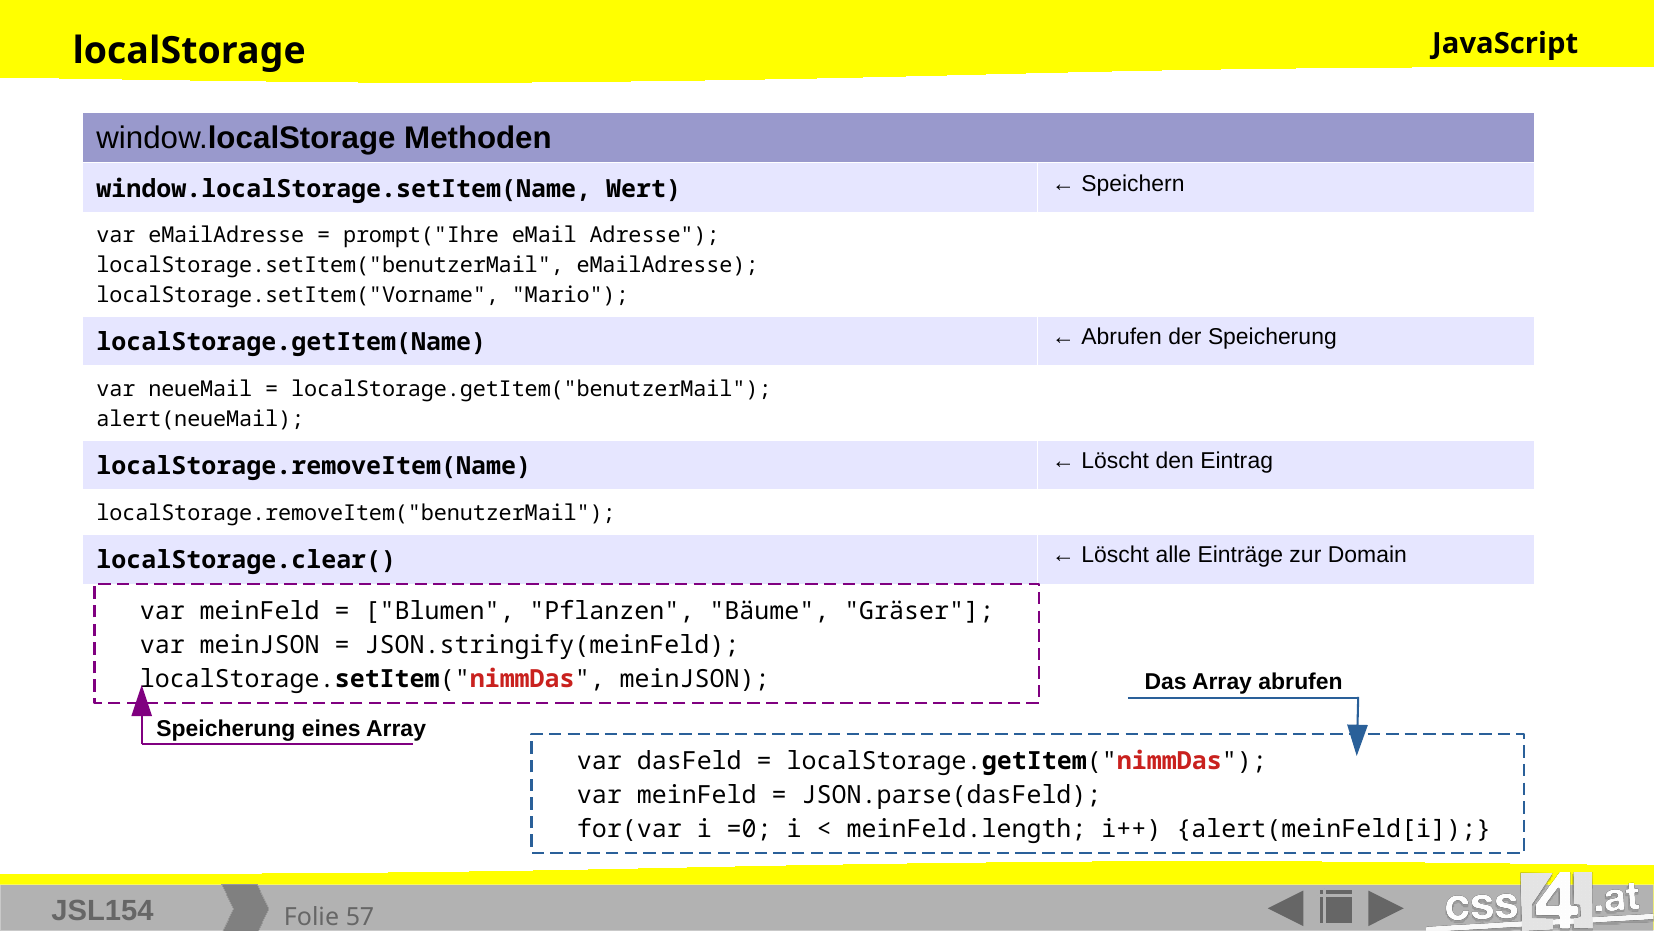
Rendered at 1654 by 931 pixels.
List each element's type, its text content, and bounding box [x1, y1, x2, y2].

table_cell localStorage.removeItem("benutzerMail"); [83, 490, 1534, 534]
text_box var meinFeld = ["Blumen", "Pflanzen", "Bäume", "Gräser"]; var meinJSON = JSON.stringify(meinFeld); localStorage.setItem("nimmDas", meinJSON); [94, 589, 1040, 698]
table_cell var eMailAdresse = prompt("Ihre eMail Adresse"); localStorage.setItem("benutzerMail", eMailAdresse); localStorage.setItem("Vorname", "Mario"); [83, 213, 1534, 316]
table_cell var neueMail = localStorage.getItem("benutzerMail"); alert(neueMail); [83, 366, 1534, 440]
text_box Folie <Foliennummer> [269, 891, 542, 931]
text_box Speicherung eines Array [141, 708, 442, 749]
table_cell ← Löscht den Eintrag [1038, 441, 1534, 489]
table_cell localStorage.getItem(Name) [83, 317, 1037, 365]
picture [1426, 872, 1654, 931]
table_cell ← Löscht alle Einträge zur Domain [1038, 535, 1534, 584]
text_box JavaScript [1417, 15, 1607, 60]
table_cell localStorage.clear() [83, 535, 1037, 584]
text_box JSL154 [36, 886, 209, 931]
text_box [0, 0, 1654, 83]
table_cell localStorage.removeItem(Name) [83, 441, 1037, 489]
table_header window.localStorage Methoden [83, 113, 1534, 162]
text_box Das Array abrufen [1129, 661, 1358, 702]
text_box [0, 861, 1654, 931]
text_box localStorage [57, 16, 469, 69]
text_box var dasFeld = localStorage.getItem("nimmDas"); var meinFeld = JSON.parse(dasFeld); for(var i =0; i < meinFeld.length; i++) {alert(meinFeld[i]);} [531, 743, 1524, 844]
table_cell window.localStorage.setItem(Name, Wert) [83, 163, 1037, 212]
table_cell ← Speichern [1038, 163, 1534, 212]
table_cell ← Abrufen der Speicherung [1038, 317, 1534, 365]
